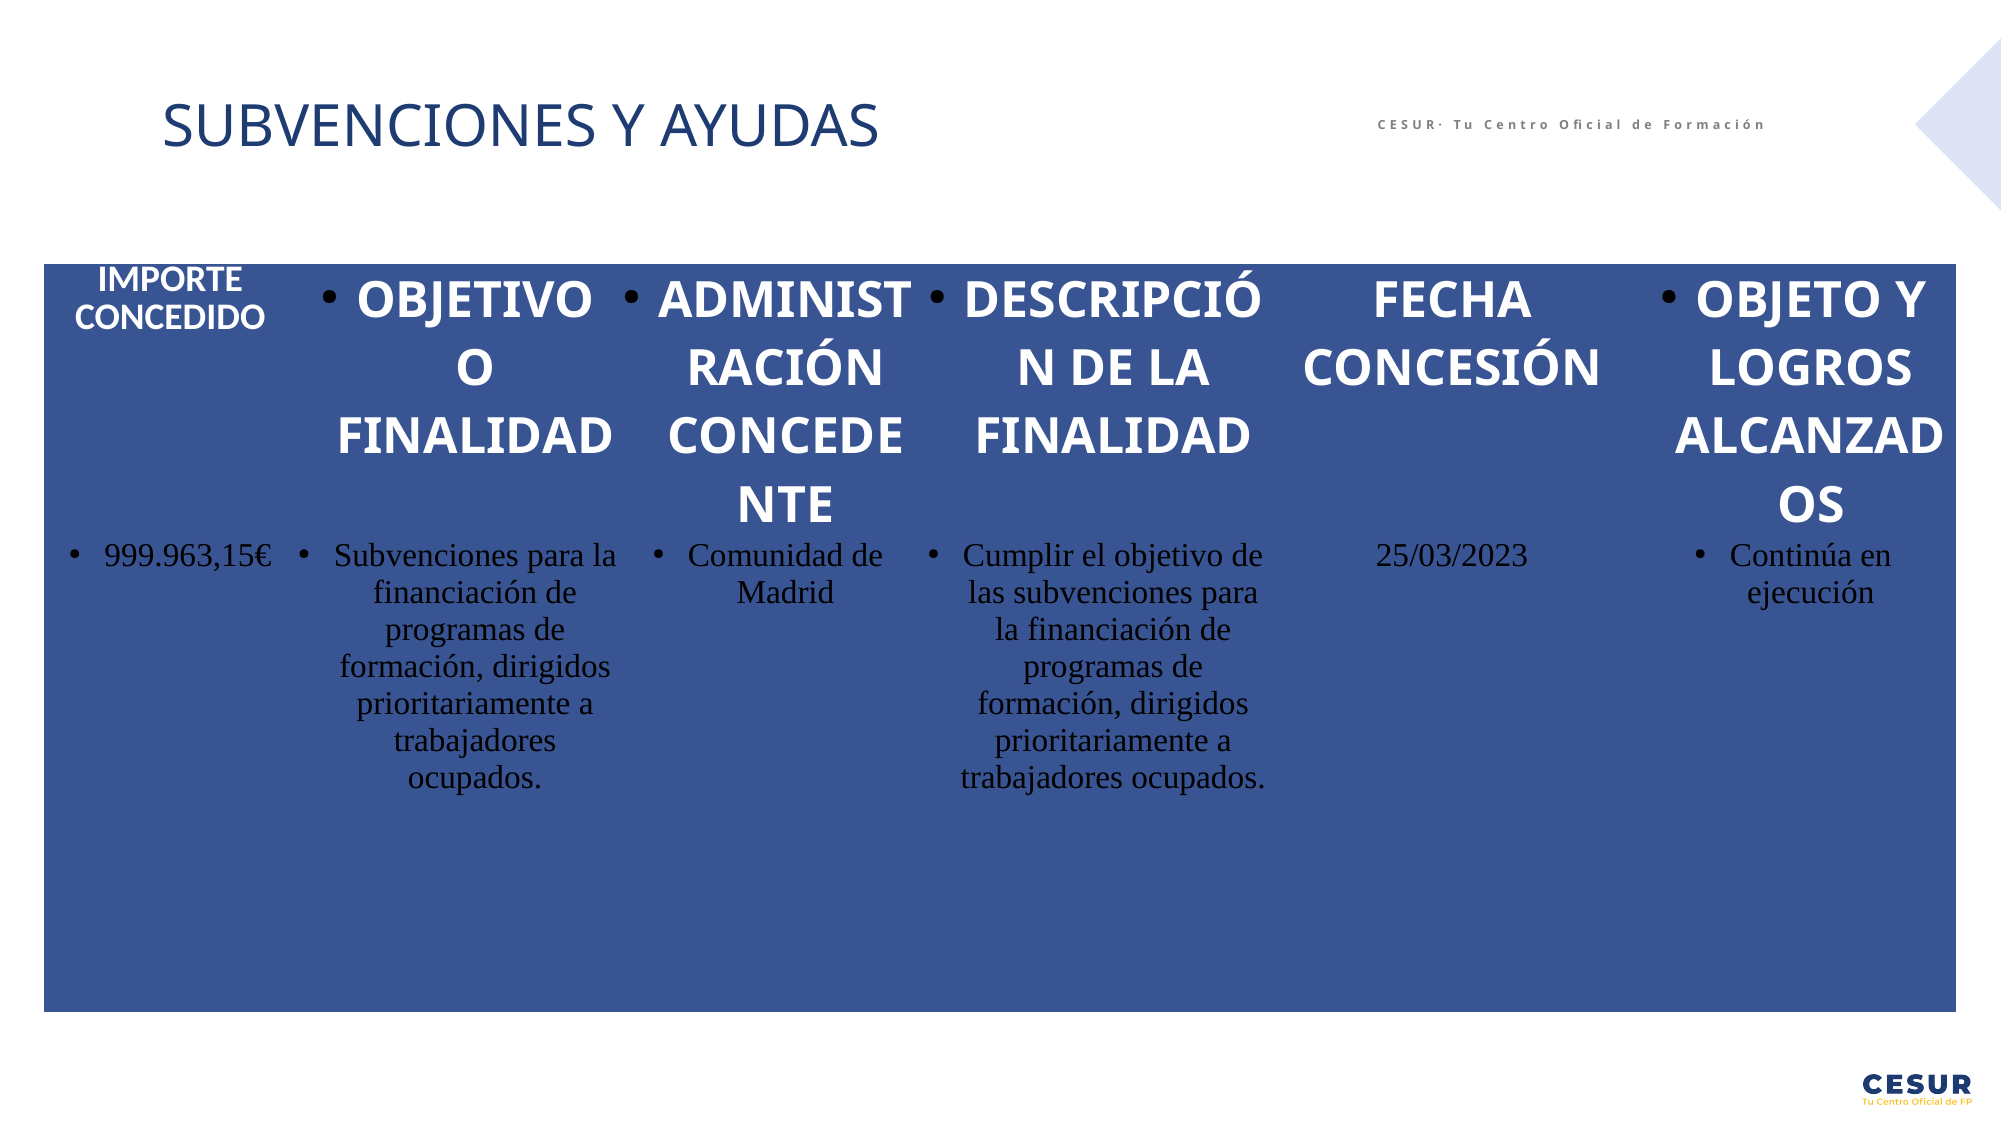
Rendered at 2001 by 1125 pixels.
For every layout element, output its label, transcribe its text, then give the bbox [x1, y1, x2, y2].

table_header IMPORTE CONCEDIDO [44, 264, 297, 537]
table_cell 25/03/2023 [1274, 537, 1630, 1012]
table_cell Cumplir el objetivo de las subvenciones para la financiación de programas de formación, dirigidos prioritariamente a trabajadores ocupados. [917, 537, 1274, 1012]
title SUBVENCIONES Y AYUDAS [147, 88, 1103, 165]
table_header DESCRIPCIÓN DE LA FINALIDAD [917, 264, 1274, 537]
table_cell Continúa en ejecución [1630, 537, 1956, 1012]
table_header OBJETIVO O FINALIDAD [297, 264, 618, 537]
table_cell Subvenciones para la financiación de programas de formación, dirigidos prioritariamente a trabajadores ocupados. [297, 537, 618, 1012]
table_cell 999.963,15€ [44, 537, 297, 1012]
table_cell Comunidad de Madrid [618, 537, 917, 1012]
table_header FECHA CONCESIÓN [1274, 264, 1630, 537]
table_header OBJETO Y LOGROS ALCANZADOS [1630, 264, 1956, 537]
table_header ADMINISTRACIÓN CONCEDENTE [618, 264, 917, 537]
